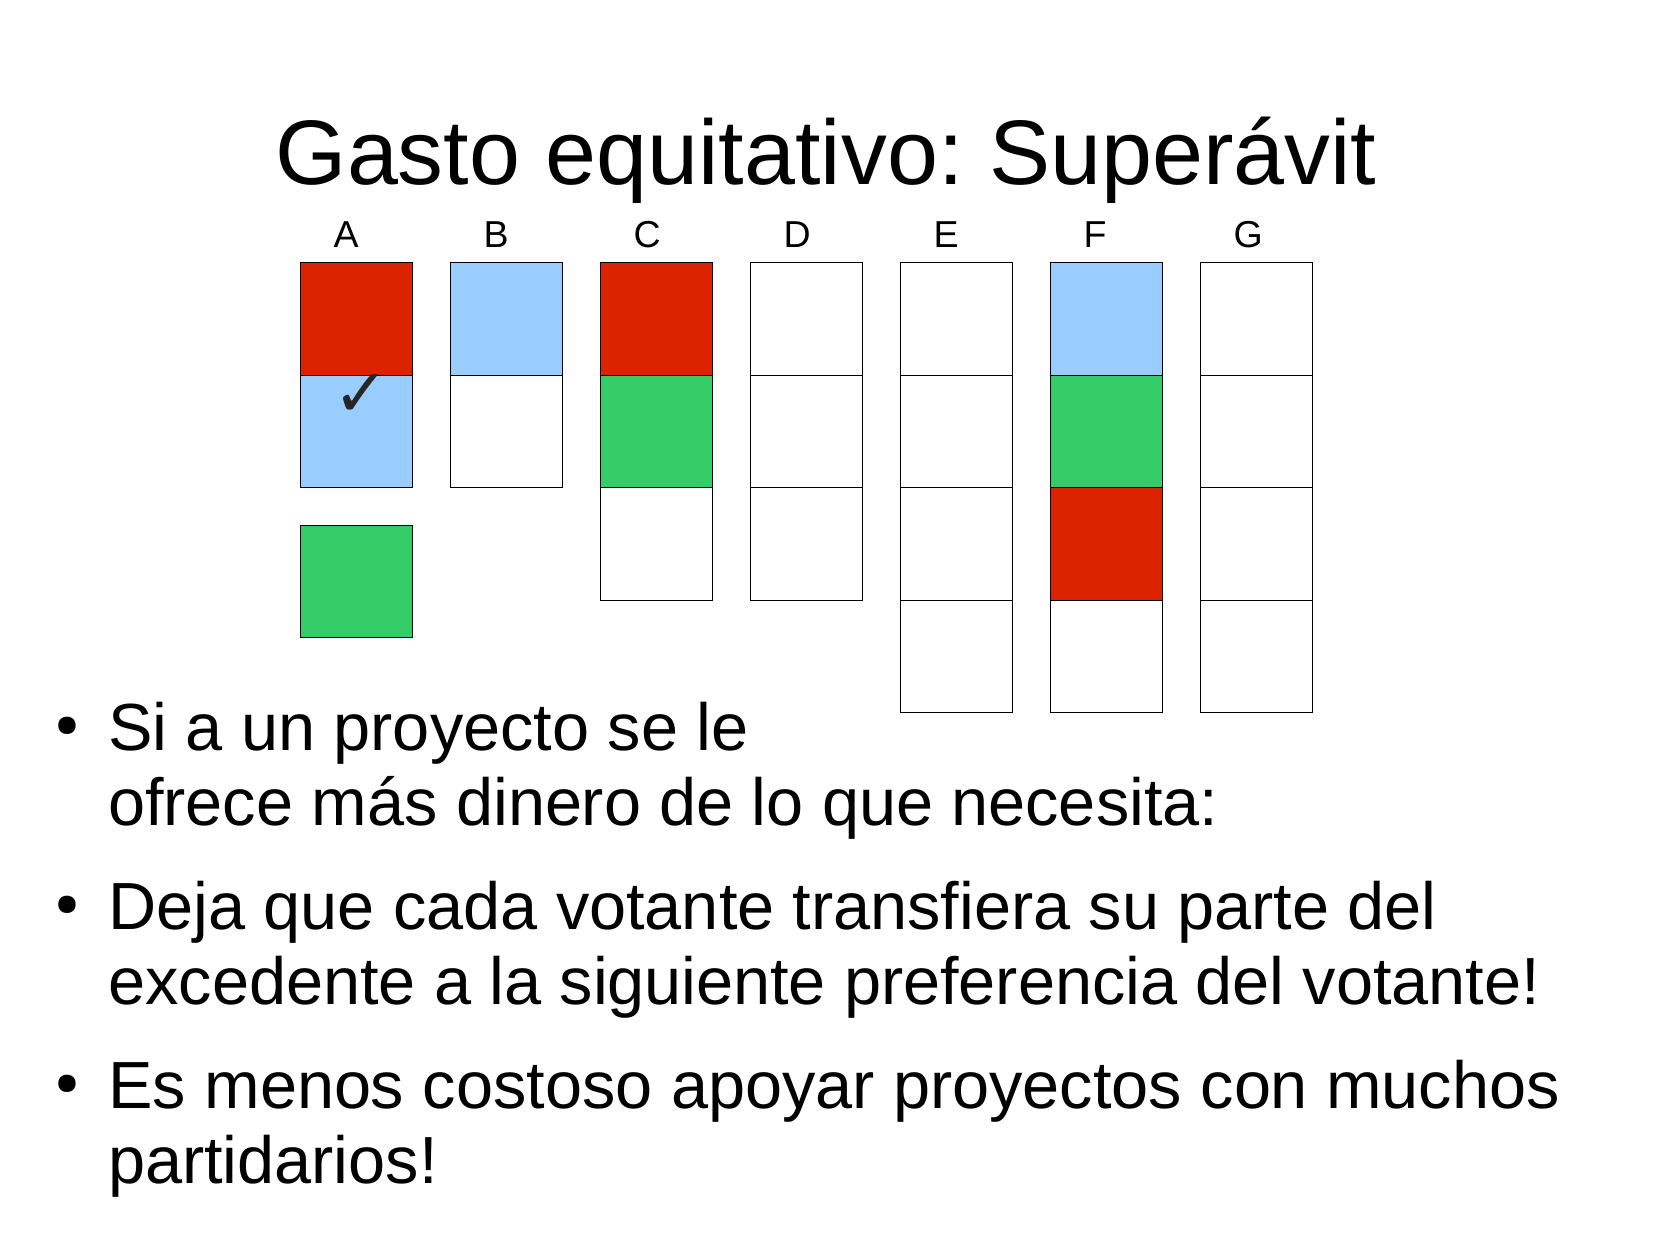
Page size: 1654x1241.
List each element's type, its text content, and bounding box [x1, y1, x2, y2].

title Gasto equitativo: Superávit [82, 49, 1571, 257]
text_box [450, 262, 563, 488]
text_box C [618, 205, 675, 263]
text_box [900, 262, 1013, 689]
text_box [1200, 262, 1313, 689]
text_box ✓ [318, 337, 413, 431]
text_box [300, 525, 413, 638]
list Si a un proyecto se le ofrece más dinero de lo que necesita: Deja que cada votante transfiera su parte del excedente a la siguiente preferencia del votante! Es menos costoso apoyar proyectos con muchos partidarios! [37, 689, 1613, 1197]
text_box D [768, 205, 826, 263]
text_box F [1068, 206, 1126, 264]
text_box A [318, 206, 376, 264]
text_box [300, 262, 413, 488]
text_box [600, 262, 713, 601]
text_box E [918, 206, 975, 264]
text_box [750, 262, 863, 601]
text_box B [468, 206, 526, 264]
text_box G [1218, 205, 1276, 263]
text_box [1050, 262, 1163, 689]
